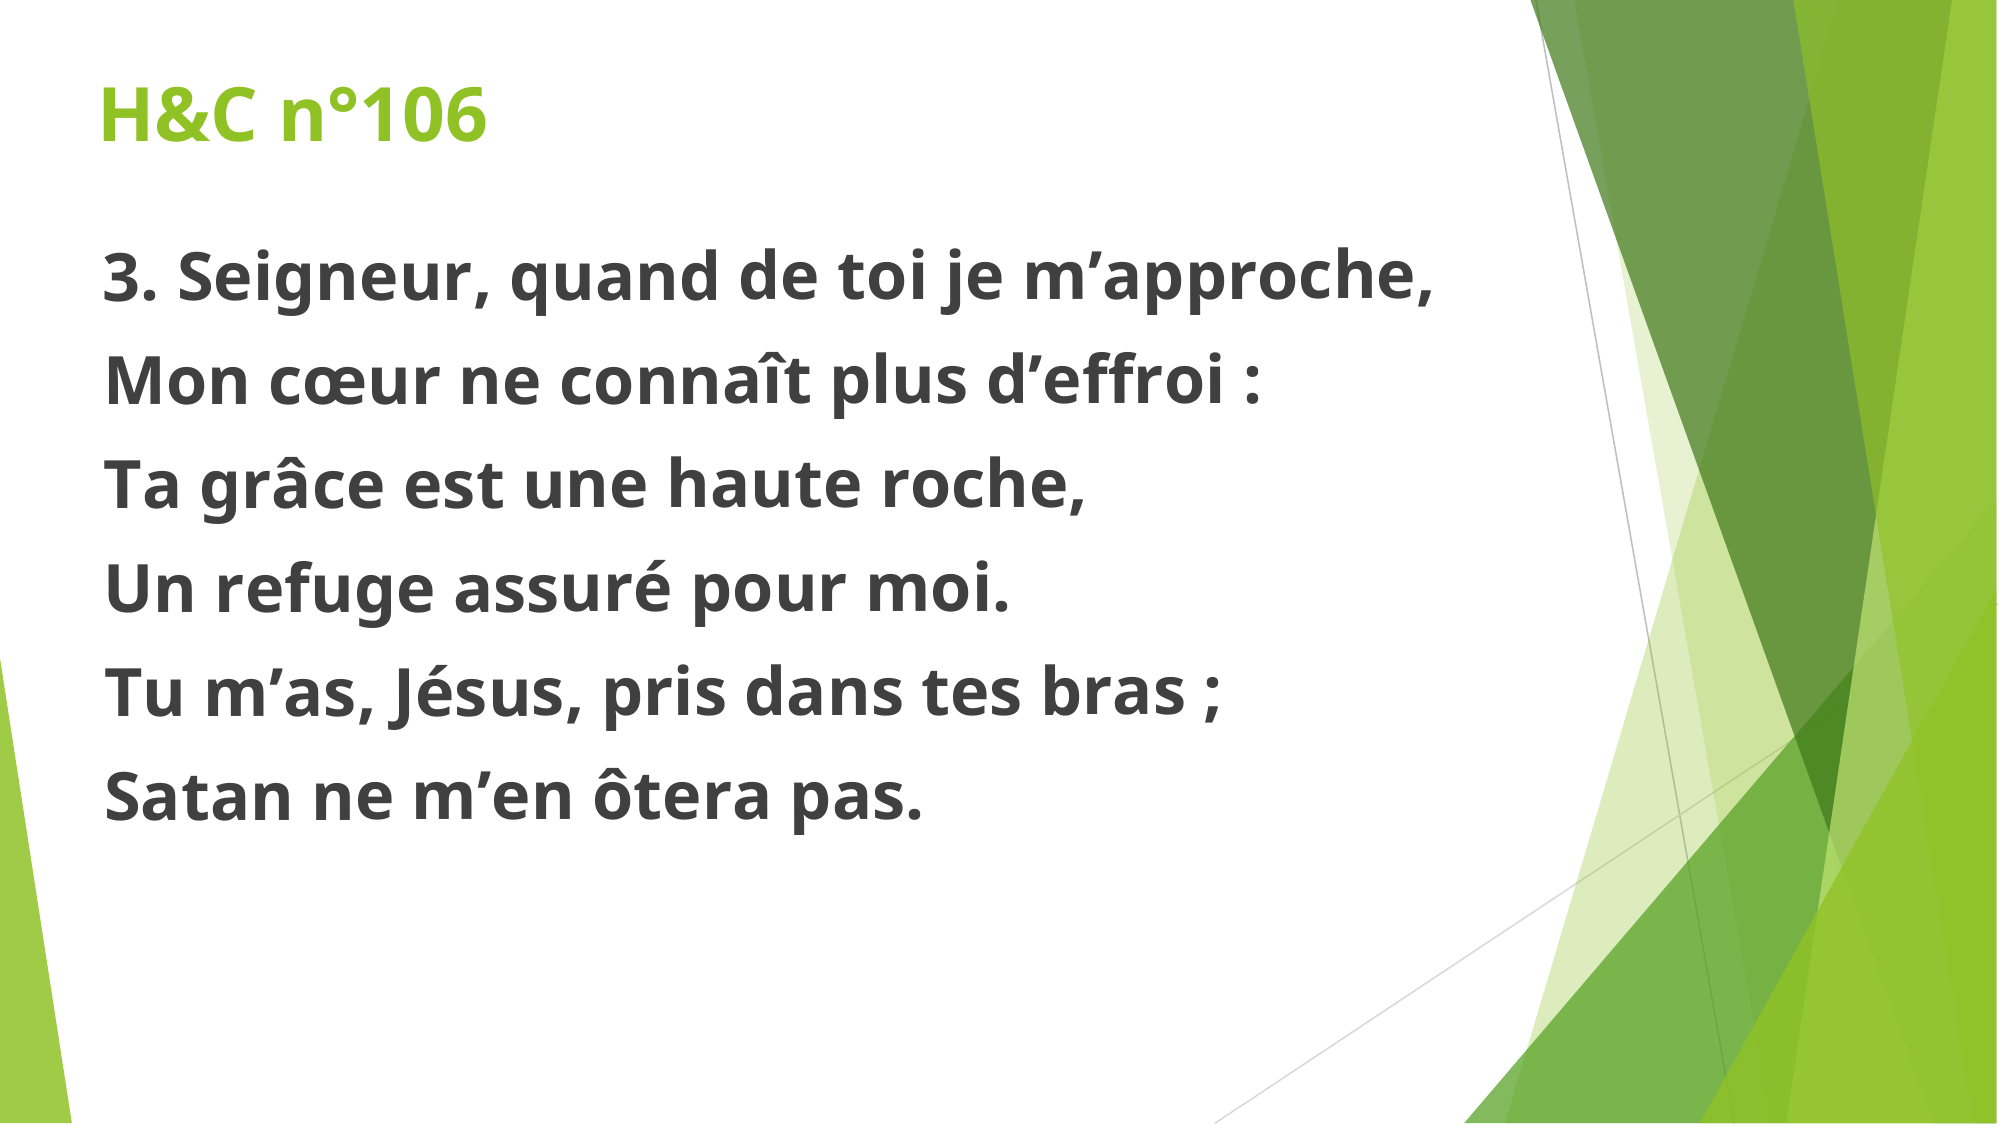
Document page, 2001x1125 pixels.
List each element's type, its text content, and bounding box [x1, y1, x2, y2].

text_box 3. Seigneur, quand de toi je m’approche, Mon cœur ne connaît plus d’effroi : Ta grâce est une haute roche, Un refuge assuré pour moi. Tu m’as, Jésus, pris dans tes bras ; Satan ne m’en ôtera pas. [87, 209, 1974, 1082]
text_box H&C n°106 [82, 59, 674, 166]
